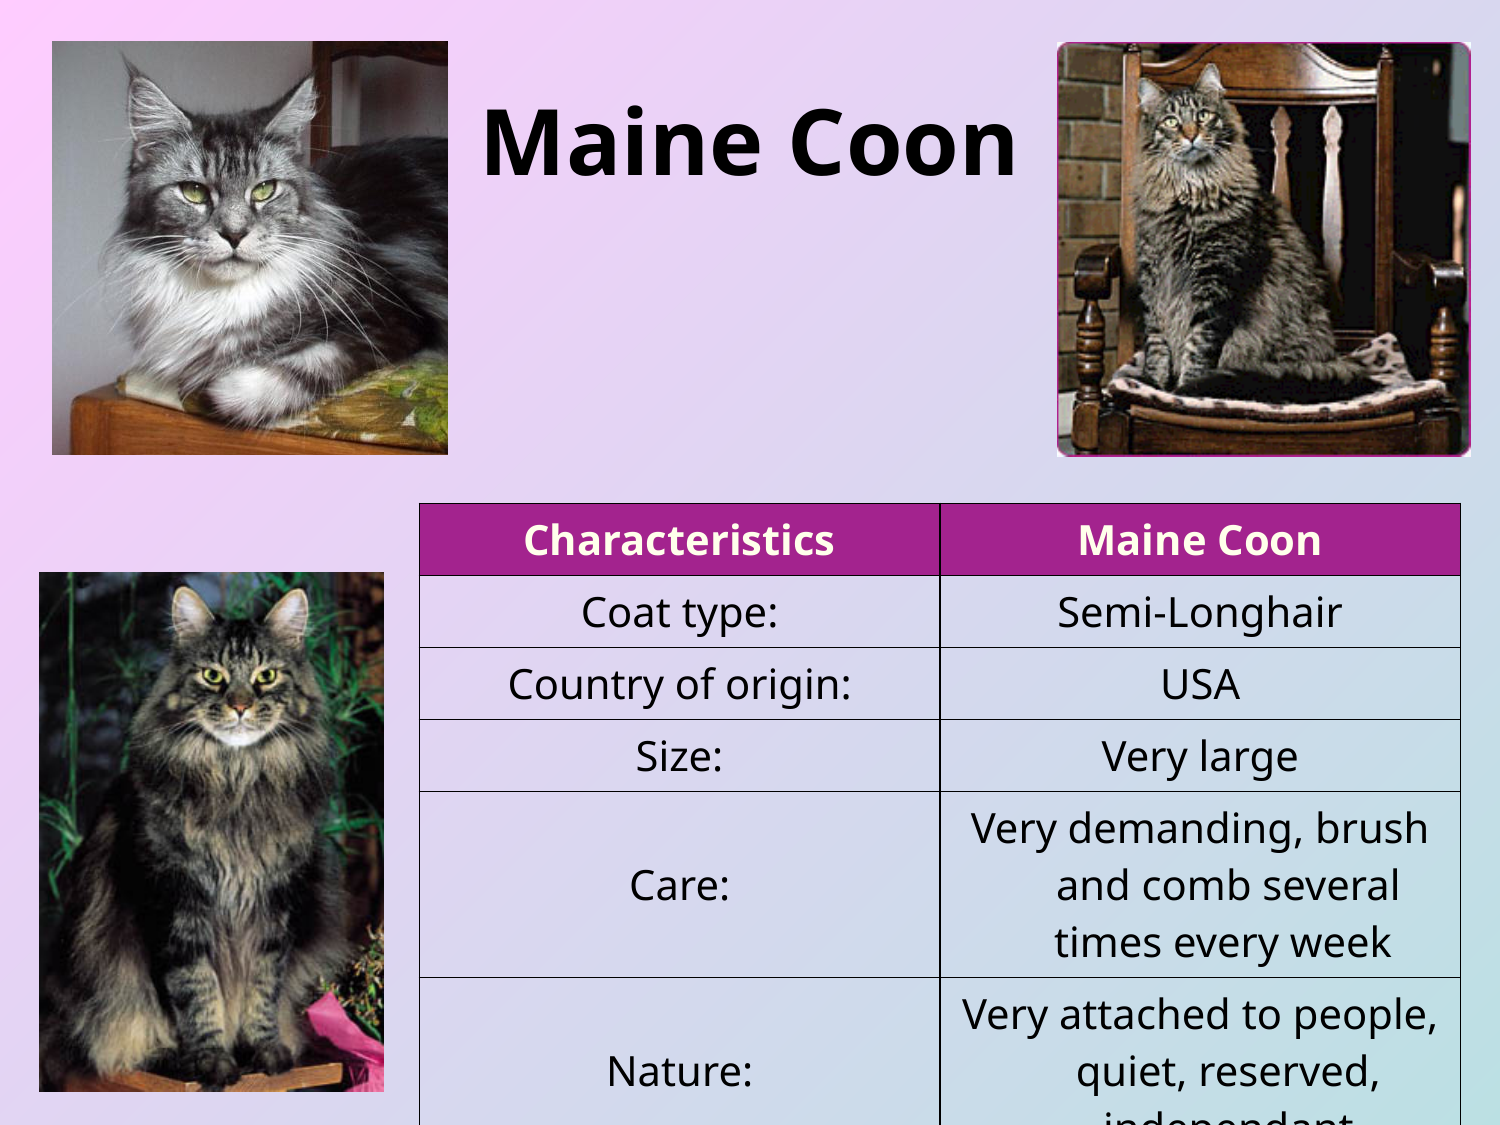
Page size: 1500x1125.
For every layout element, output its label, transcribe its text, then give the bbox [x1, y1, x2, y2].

table_cell Care: [420, 792, 939, 977]
picture [1057, 42, 1471, 457]
chart [41, 574, 386, 1094]
table_header Characteristics [420, 504, 939, 575]
table_cell Size: [420, 720, 939, 791]
table_cell Very large [941, 720, 1460, 791]
table_cell USA [941, 648, 1460, 719]
table_cell Very attached to people, quiet, reserved, independant [941, 978, 1460, 1125]
table_cell Country of origin: [420, 648, 939, 719]
chart [53, 42, 451, 457]
table_cell Nature: [420, 978, 939, 1125]
picture [39, 572, 384, 1092]
table_cell Very demanding, brush and comb several times every week [941, 792, 1460, 977]
table_cell Semi-Longhair [941, 576, 1460, 647]
table_cell Coat type: [420, 576, 939, 647]
title Maine Coon [451, 45, 1057, 233]
table_header Maine Coon [941, 504, 1460, 575]
picture [52, 41, 448, 455]
